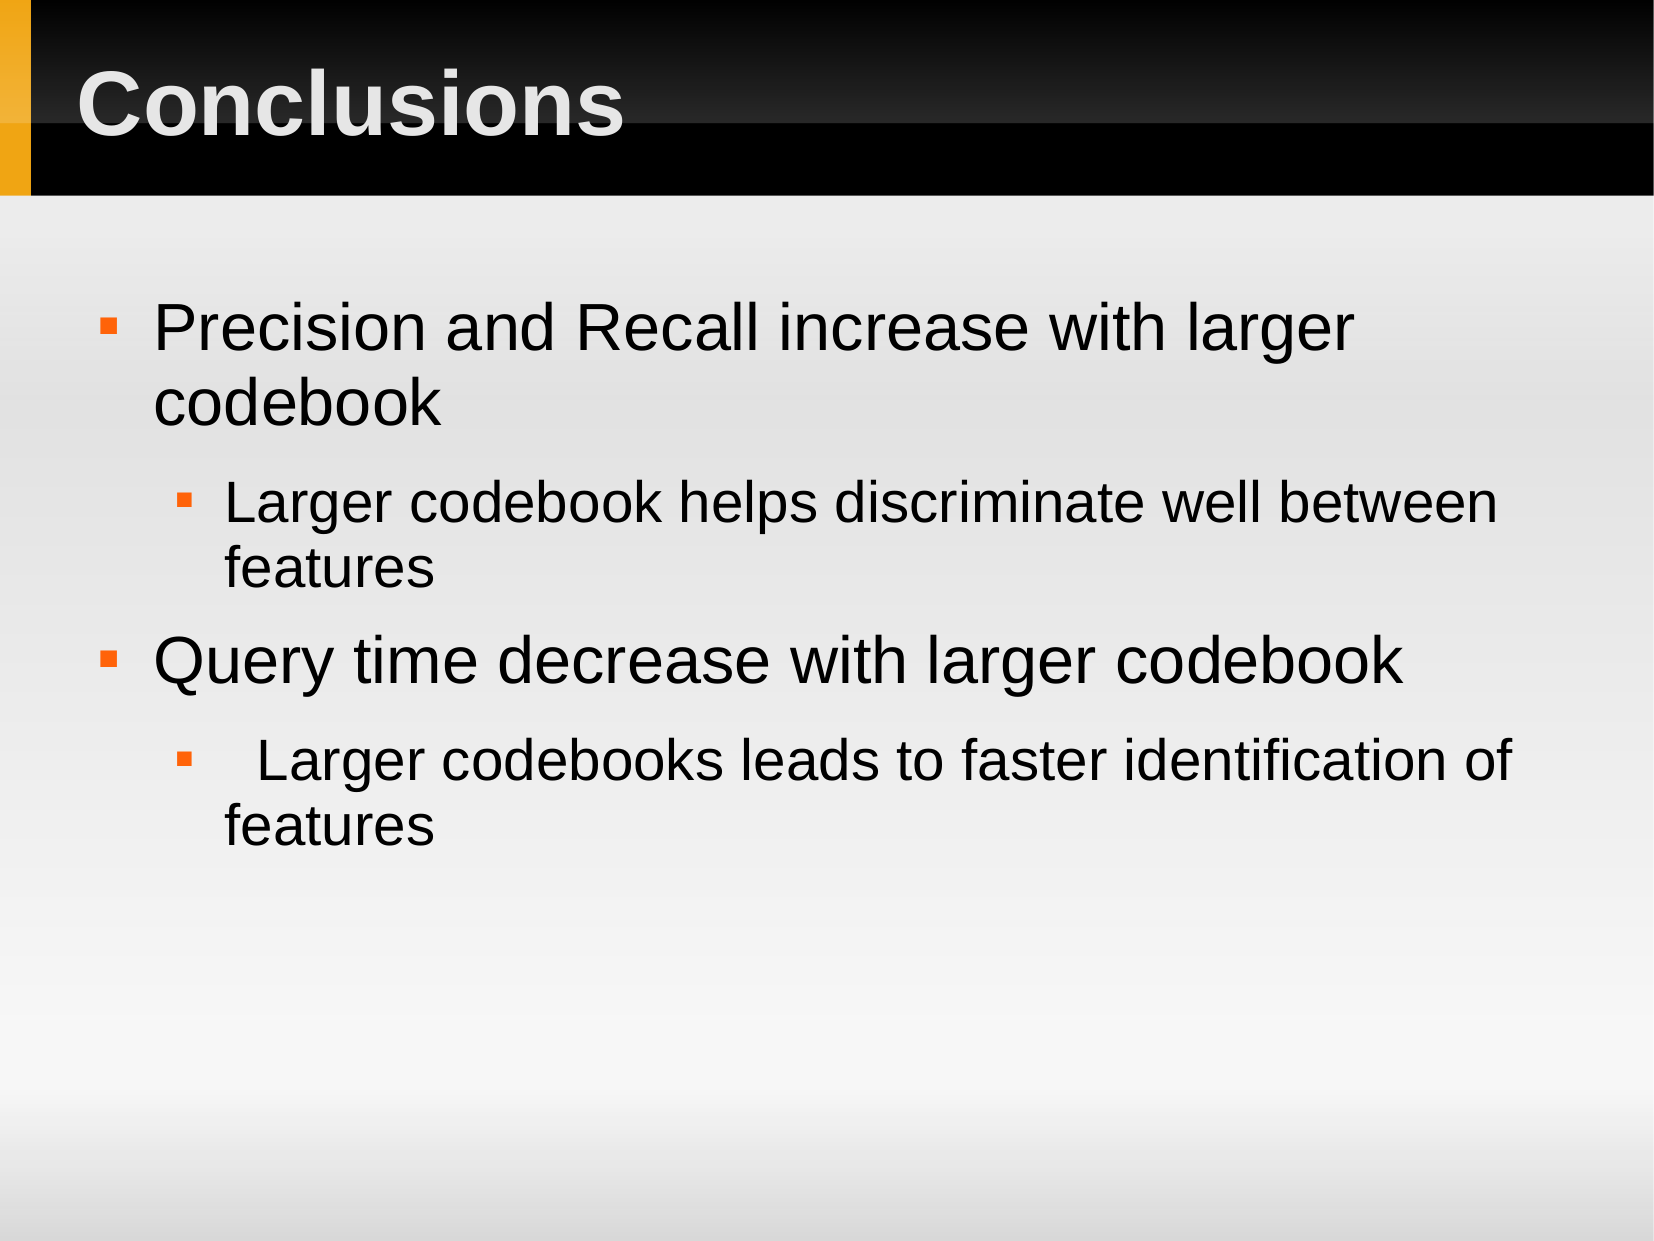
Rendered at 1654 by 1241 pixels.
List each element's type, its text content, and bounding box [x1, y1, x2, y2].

list Precision and Recall increase with larger codebook Larger codebook helps discriminate well between features Query time decrease with larger codebook Larger codebooks leads to faster identification of features [82, 290, 1571, 1109]
title Conclusions [76, 0, 1565, 208]
picture [0, 0, 1654, 1241]
